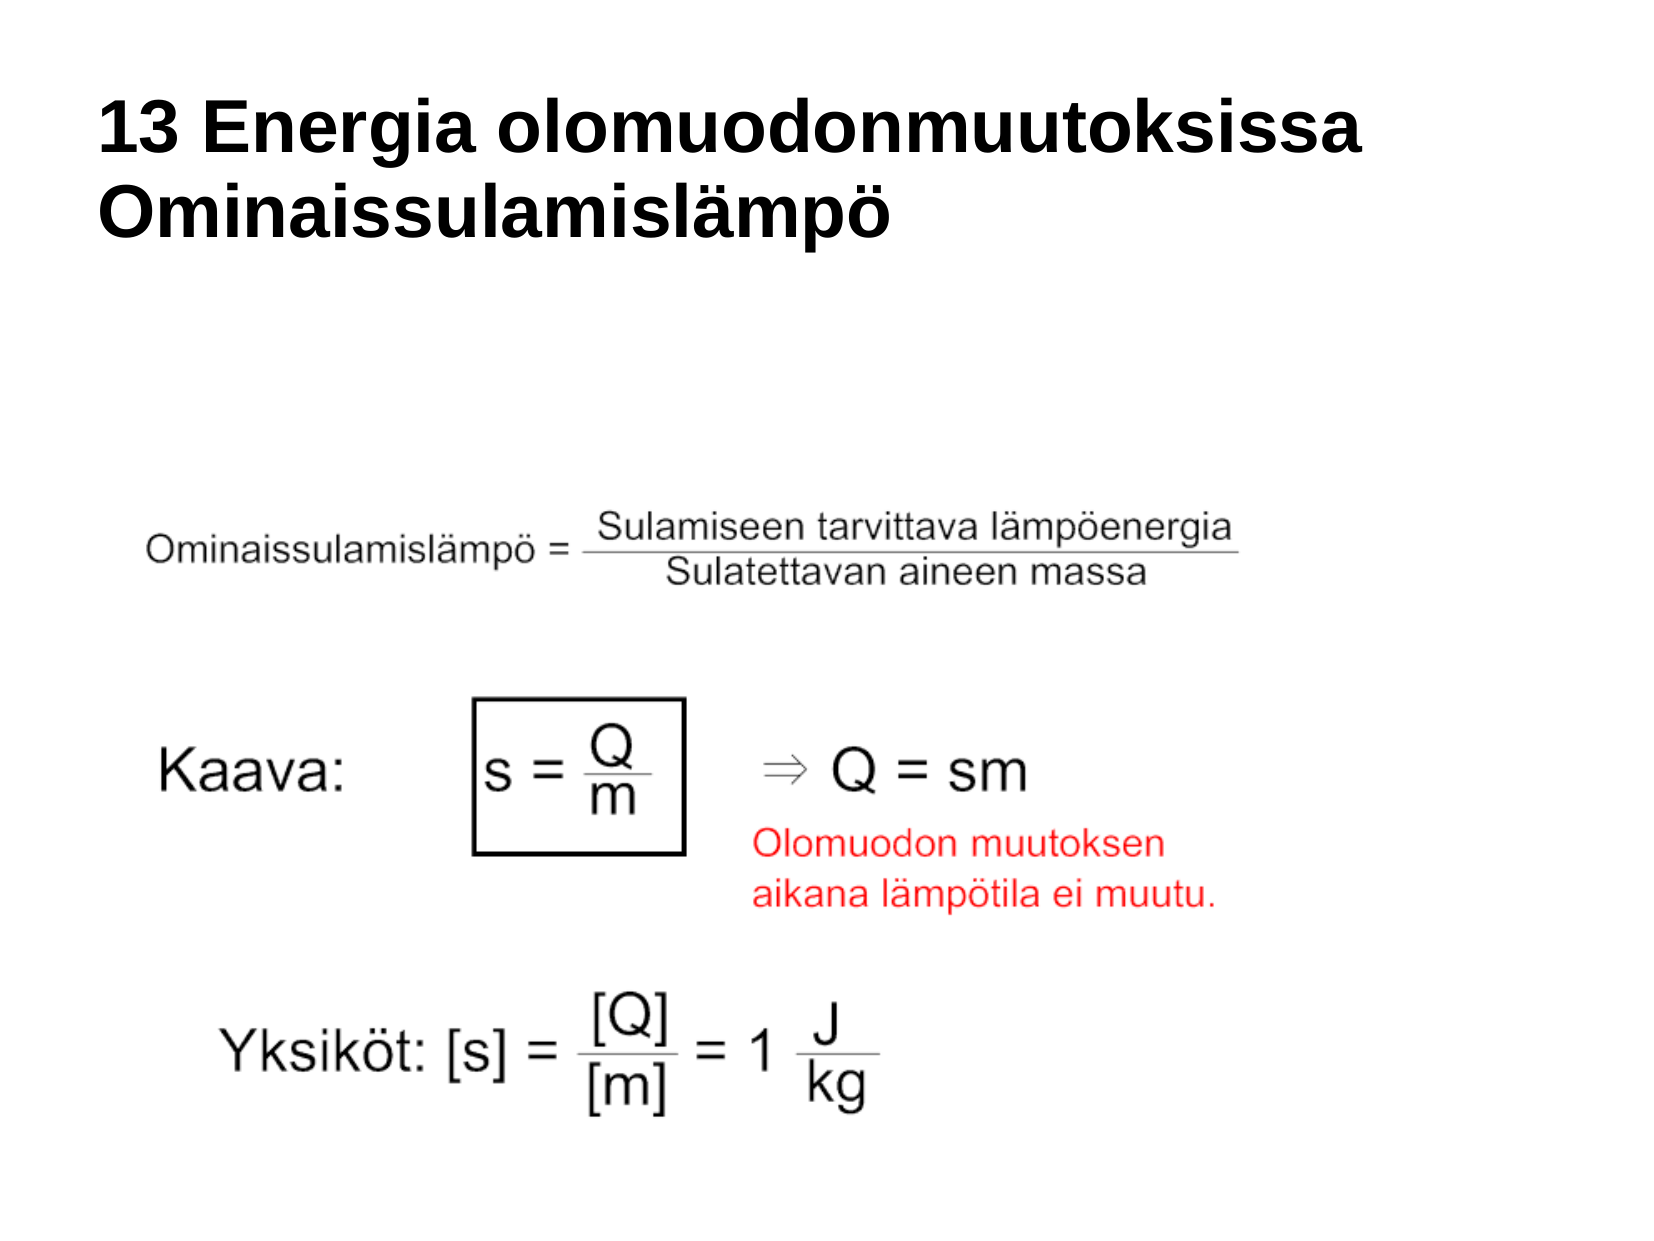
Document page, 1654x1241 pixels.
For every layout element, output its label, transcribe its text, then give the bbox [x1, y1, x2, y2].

picture [95, 425, 1394, 1167]
text_box 13 Energia olomuodonmuutoksissa Ominaissulamislämpö [82, 70, 1560, 396]
